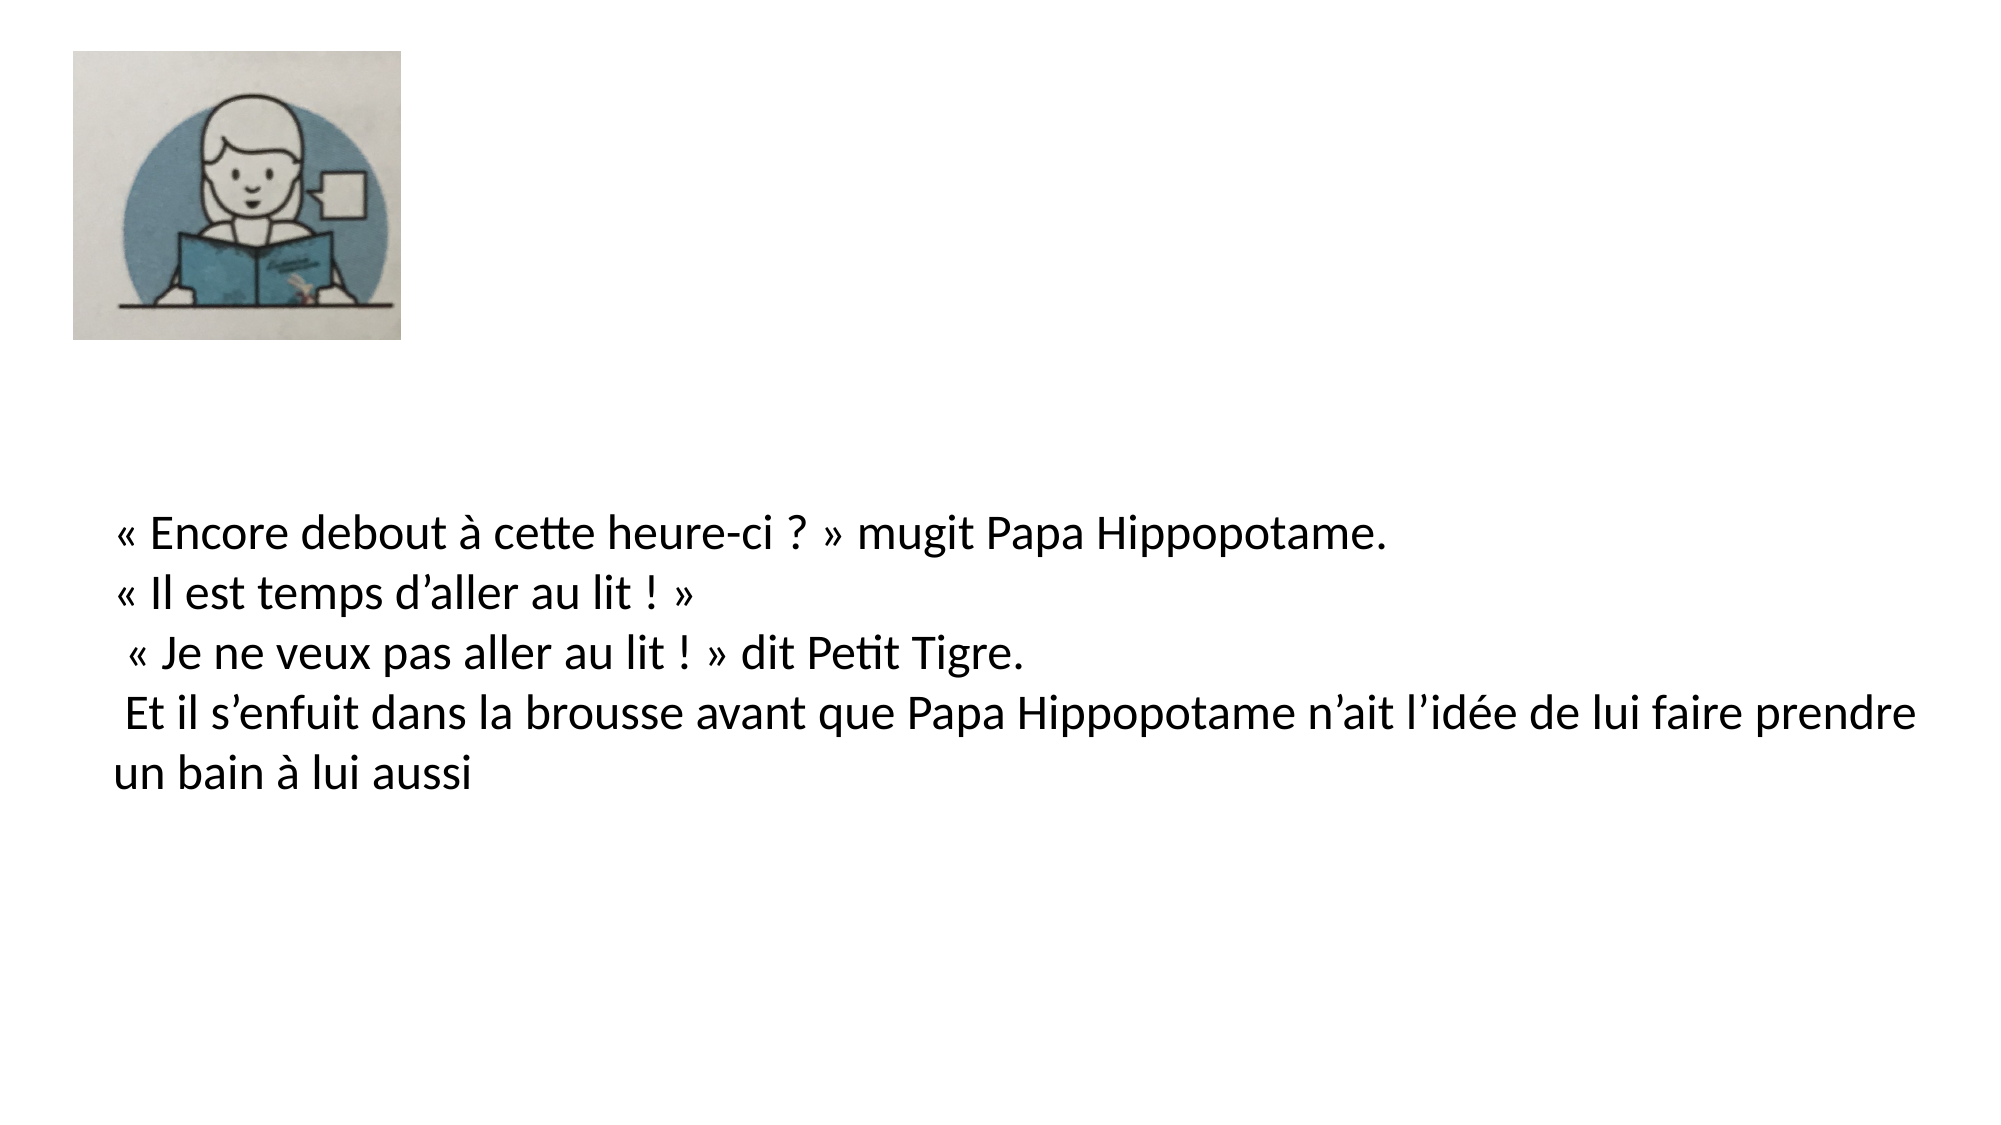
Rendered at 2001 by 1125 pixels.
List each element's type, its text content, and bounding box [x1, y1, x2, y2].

picture [73, 51, 401, 340]
text_box « Encore debout à cette heure-ci ? » mugit Papa Hippopotame. « Il est temps d’aller au lit ! » « Je ne veux pas aller au lit ! » dit Petit Tigre. Et il s’enfuit dans la brousse avant que Papa Hippopotame n’ait l’idée de lui faire prendre un bain à lui aussi [98, 492, 1964, 807]
